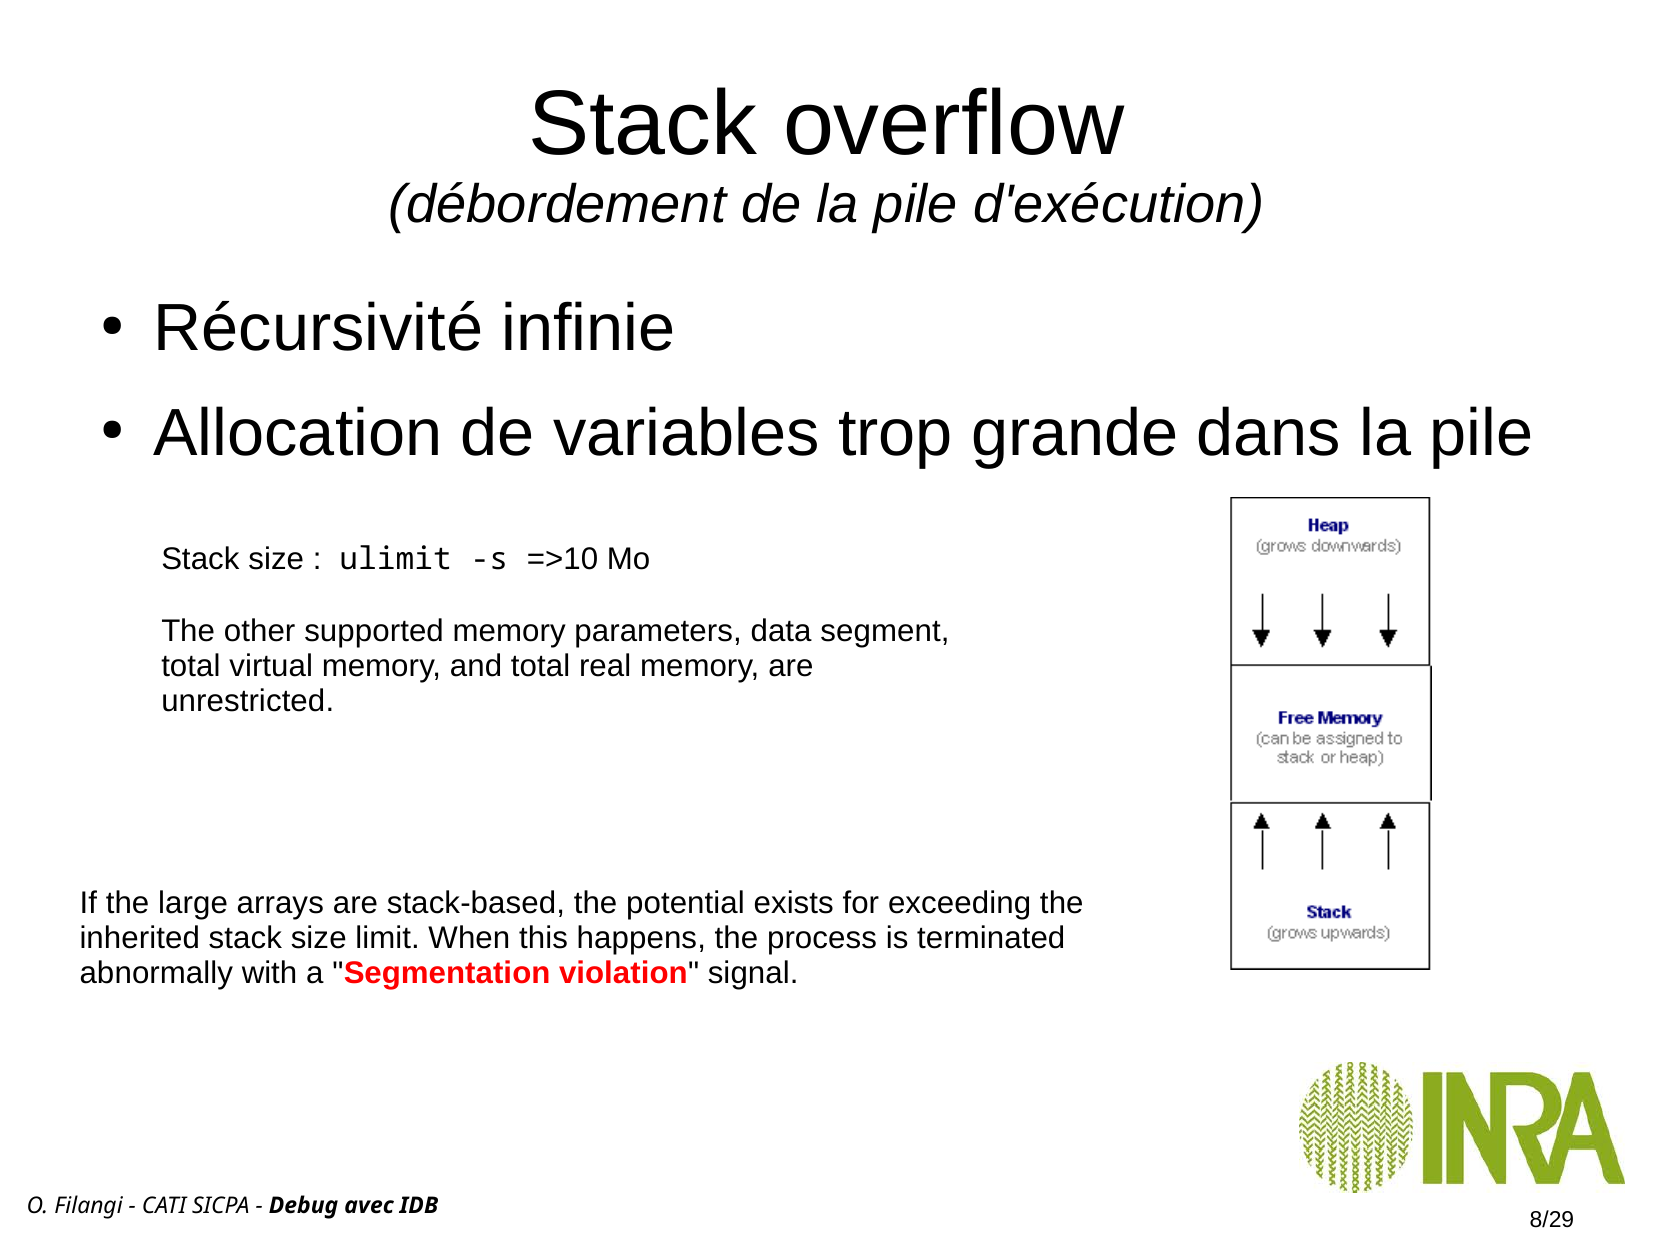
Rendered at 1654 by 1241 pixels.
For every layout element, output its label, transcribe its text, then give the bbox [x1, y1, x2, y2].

picture [1229, 497, 1432, 970]
list Récursivité infinie Allocation de variables trop grande dans la pile [82, 290, 1571, 1109]
text_box If the large arrays are stack-based, the potential exists for exceeding the inherited stack size limit. When this happens, the process is terminated abnormally with a "Segmentation violation" signal. [64, 878, 1134, 998]
text_box [209, 697, 239, 768]
picture [1299, 1062, 1625, 1193]
title Stack overflow (débordement de la pile d'exécution) [82, 49, 1571, 257]
text_box <numéro>/29 [1514, 1199, 1654, 1241]
text_box Stack size : ulimit -s =>10 Mo The other supported memory parameters, data segment, total virtual memory, and total real memory, are unrestricted. [146, 528, 992, 720]
text_box O. Filangi - CATI SICPA - Debug avec IDB [5, 1181, 476, 1227]
